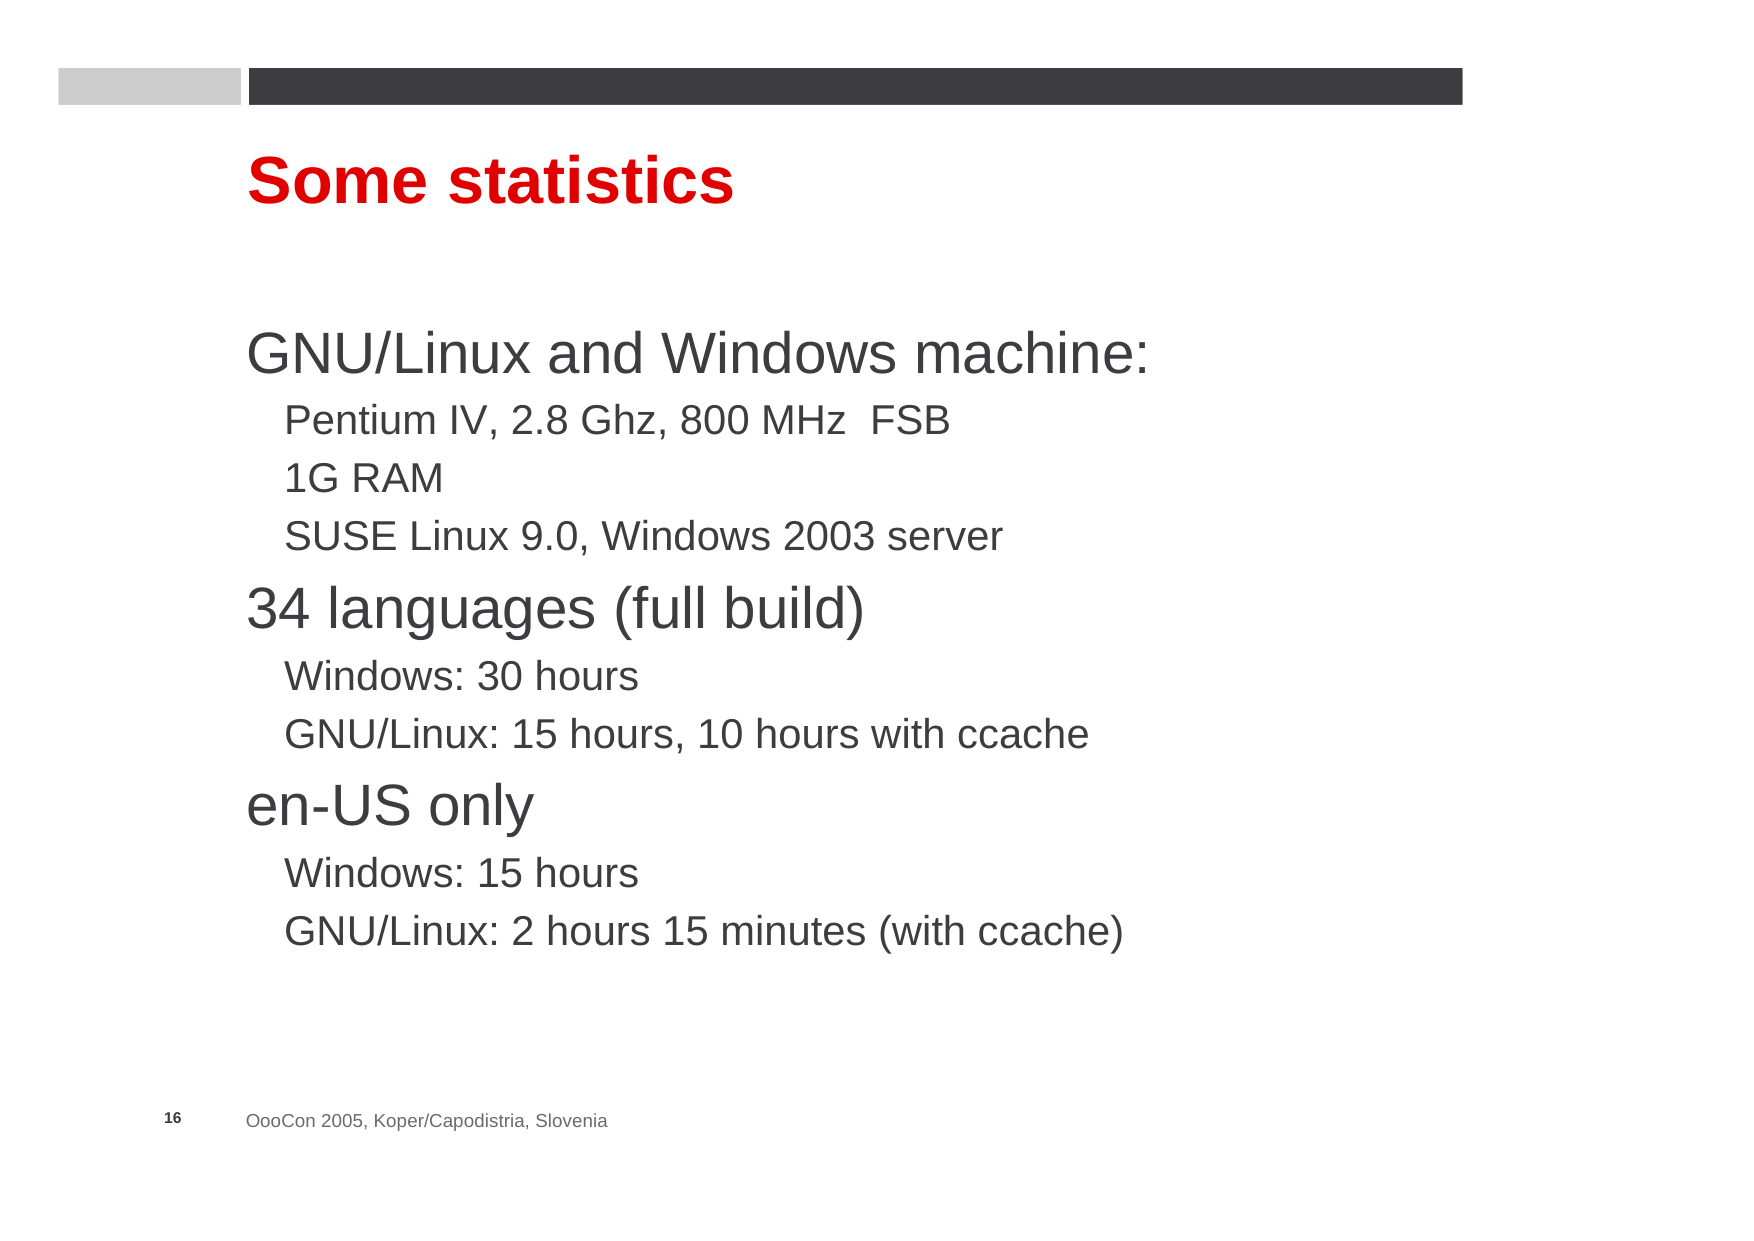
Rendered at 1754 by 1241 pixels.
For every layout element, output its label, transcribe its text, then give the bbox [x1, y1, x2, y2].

title Some statistics [247, 100, 1581, 263]
list GNU/Linux and Windows machine: Pentium IV, 2.8 Ghz, 800 MHz FSB 1G RAM SUSE Linux 9.0, Windows 2003 server 34 languages (full build) Windows: 30 hours GNU/Linux: 15 hours, 10 hours with ccache en-US only Windows: 15 hours GNU/Linux: 2 hours 15 minutes (with ccache) [246, 304, 1600, 1034]
